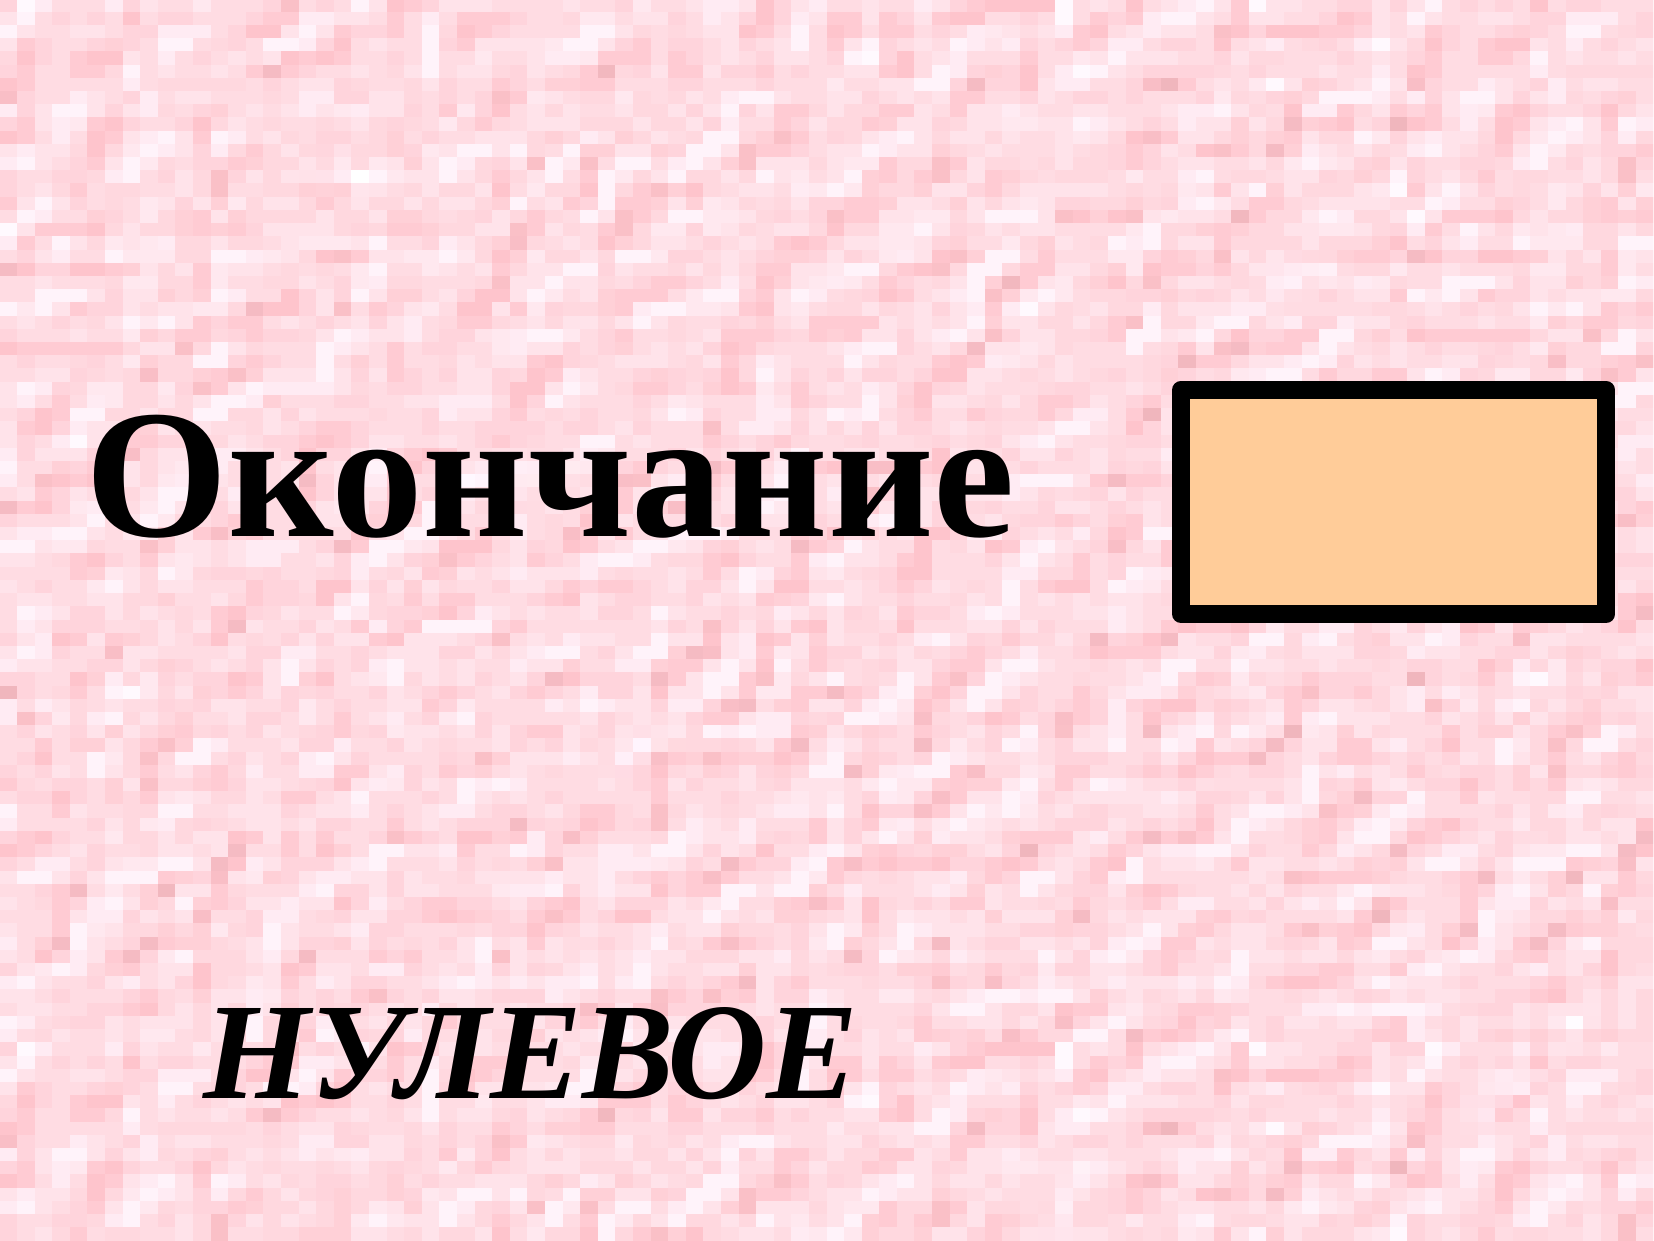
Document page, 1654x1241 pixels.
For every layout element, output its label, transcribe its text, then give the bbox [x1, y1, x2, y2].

text_box НУЛЕВОЕ [188, 968, 875, 1136]
picture [0, 0, 1654, 1241]
text_box [1181, 389, 1607, 615]
text_box Окончание [70, 366, 1031, 584]
